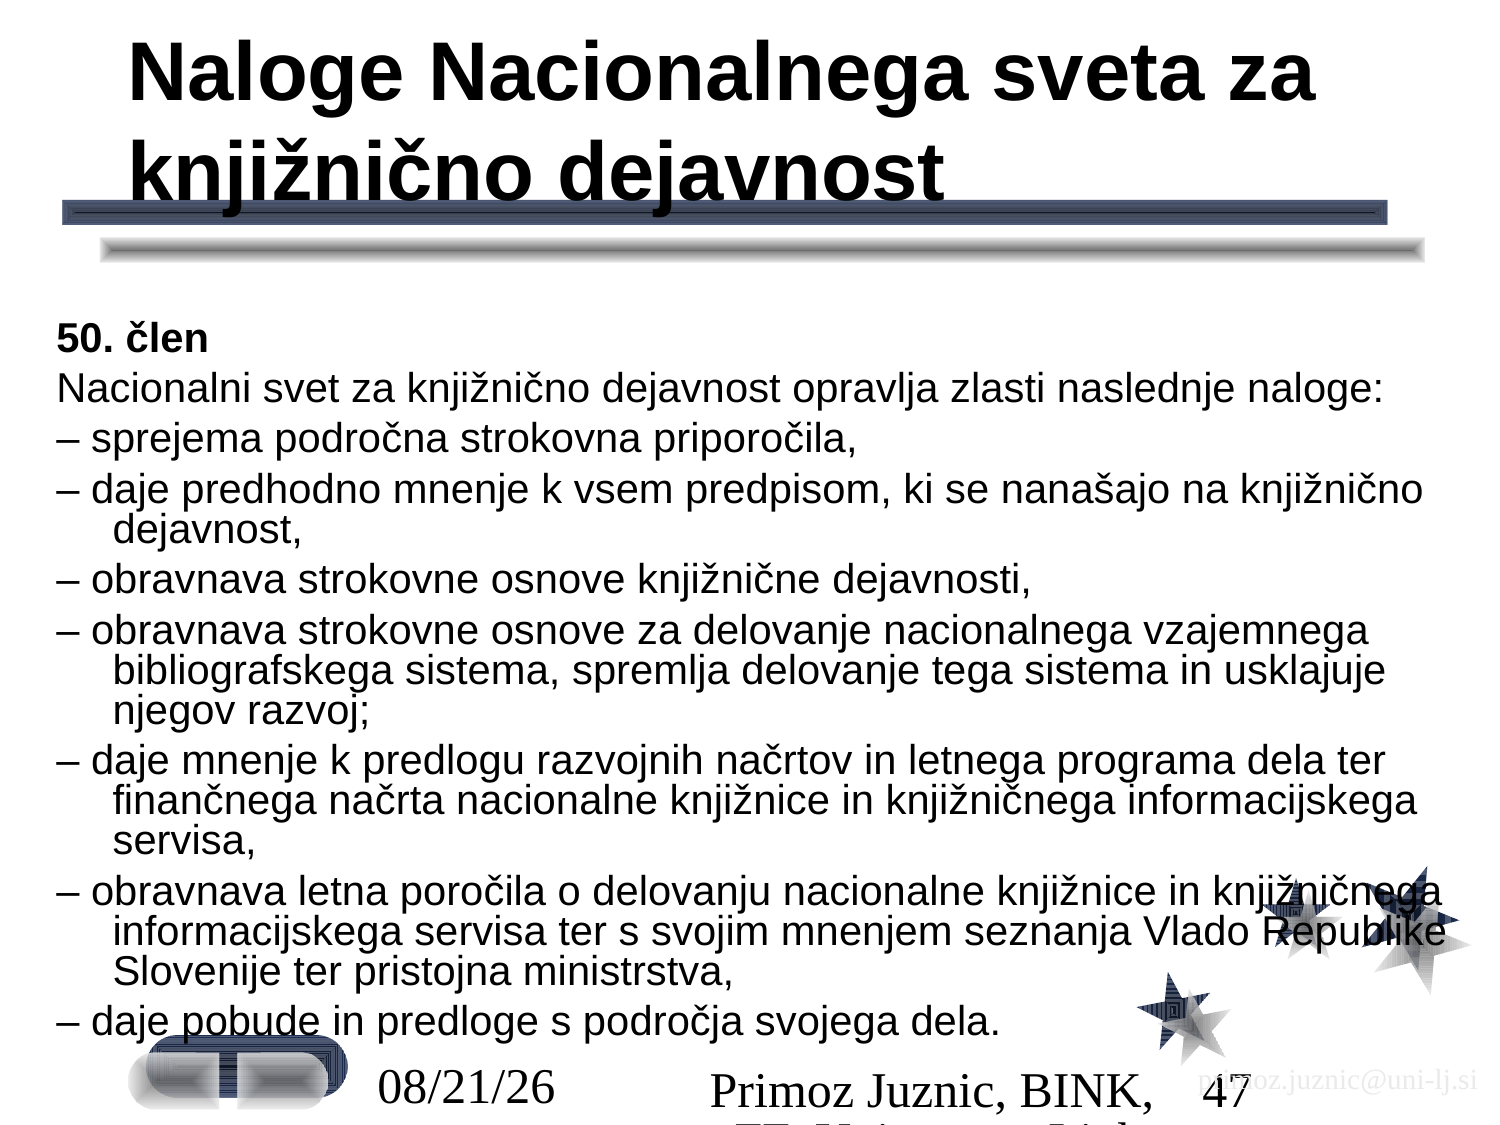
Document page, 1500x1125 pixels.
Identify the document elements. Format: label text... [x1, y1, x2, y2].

title Naloge Nacionalnega sveta za knjižnično dejavnost [112, 9, 1388, 225]
list 50. člen Nacionalni svet za knjižnično dejavnost opravlja zlasti naslednje naloge: – sprejema področna strokovna priporočila, – daje predhodno mnenje k vsem predpisom, ki se nanašajo na knjižnično dejavnost, – obravnava strokovne osnove knjižnične dejavnosti, – obravnava strokovne osnove za delovanje nacionalnega vzajemnega bibliografskega sistema, spremlja delovanje tega sistema in usklajuje njegov razvoj; – daje mnenje k predlogu razvojnih načrtov in letnega programa dela ter finančnega načrta nacionalne knjižnice in knjižničnega informacijskega servisa, – obravnava letna poročila o delovanju nacionalne knjižnice in knjižničnega informacijskega servisa ter s svojim mnenjem seznanja Vlado Republike Slovenije ter pristojna ministrstva, – daje pobude in predloge s področja svojega dela. [41, 312, 1500, 1083]
